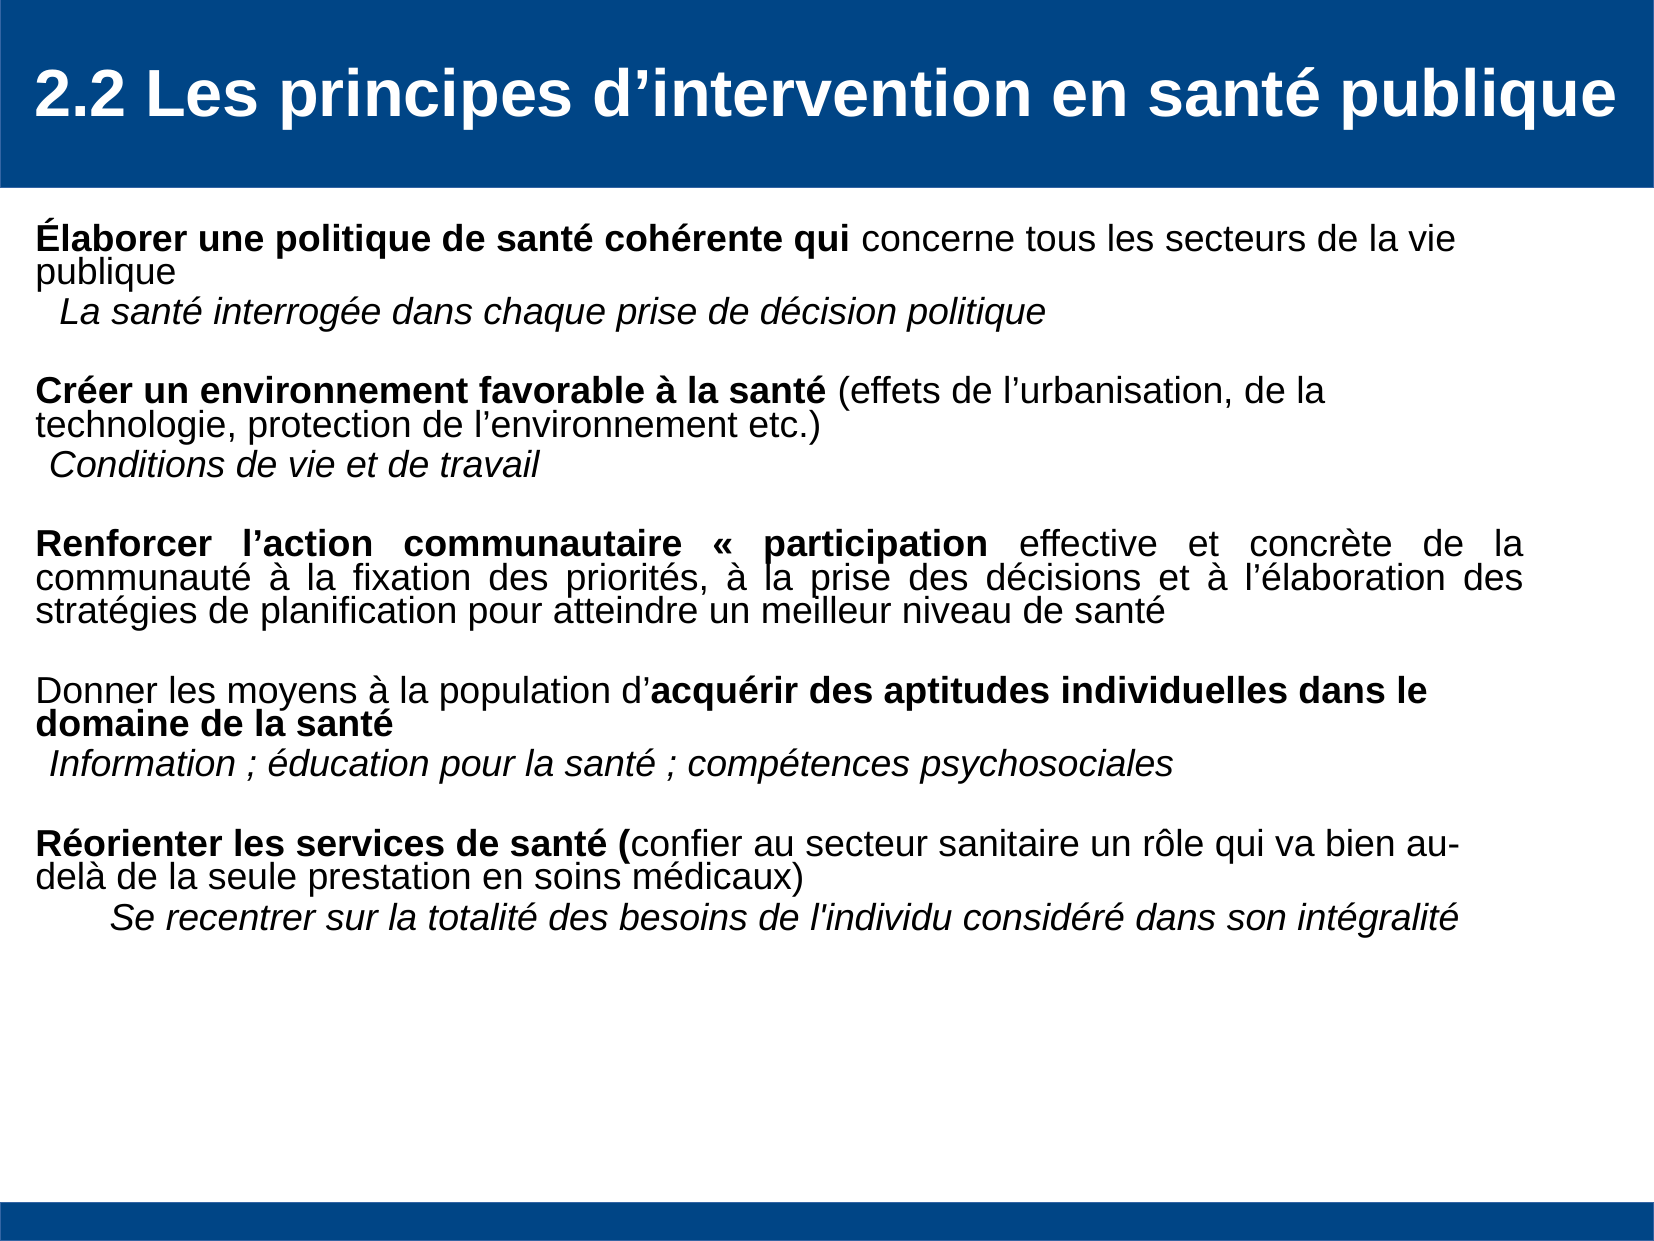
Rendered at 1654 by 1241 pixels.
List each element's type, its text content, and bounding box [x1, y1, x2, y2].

title 2.2 Les principes d’intervention en santé publique [0, 0, 1654, 188]
list Élaborer une politique de santé cohérente qui concerne tous les secteurs de la vie publique La santé interrogée dans chaque prise de décision politique Créer un environnement favorable à la santé (effets de l’urbanisation, de la technologie, protection de l’environnement etc.) Conditions de vie et de travail Renforcer l’action communautaire « participation effective et concrète de la communauté à la fixation des priorités, à la prise des décisions et à l’élaboration des stratégies de planification pour atteindre un meilleur niveau de santé Donner les moyens à la population d’acquérir des aptitudes individuelles dans le domaine de la santé Information ; éducation pour la santé ; compétences psychosociales Réorienter les services de santé (confier au secteur sanitaire un rôle qui va bien au-delà de la seule prestation en soins médicaux) Se recentrer sur la totalité des besoins de l'individu considéré dans son intégralité [35, 224, 1524, 944]
